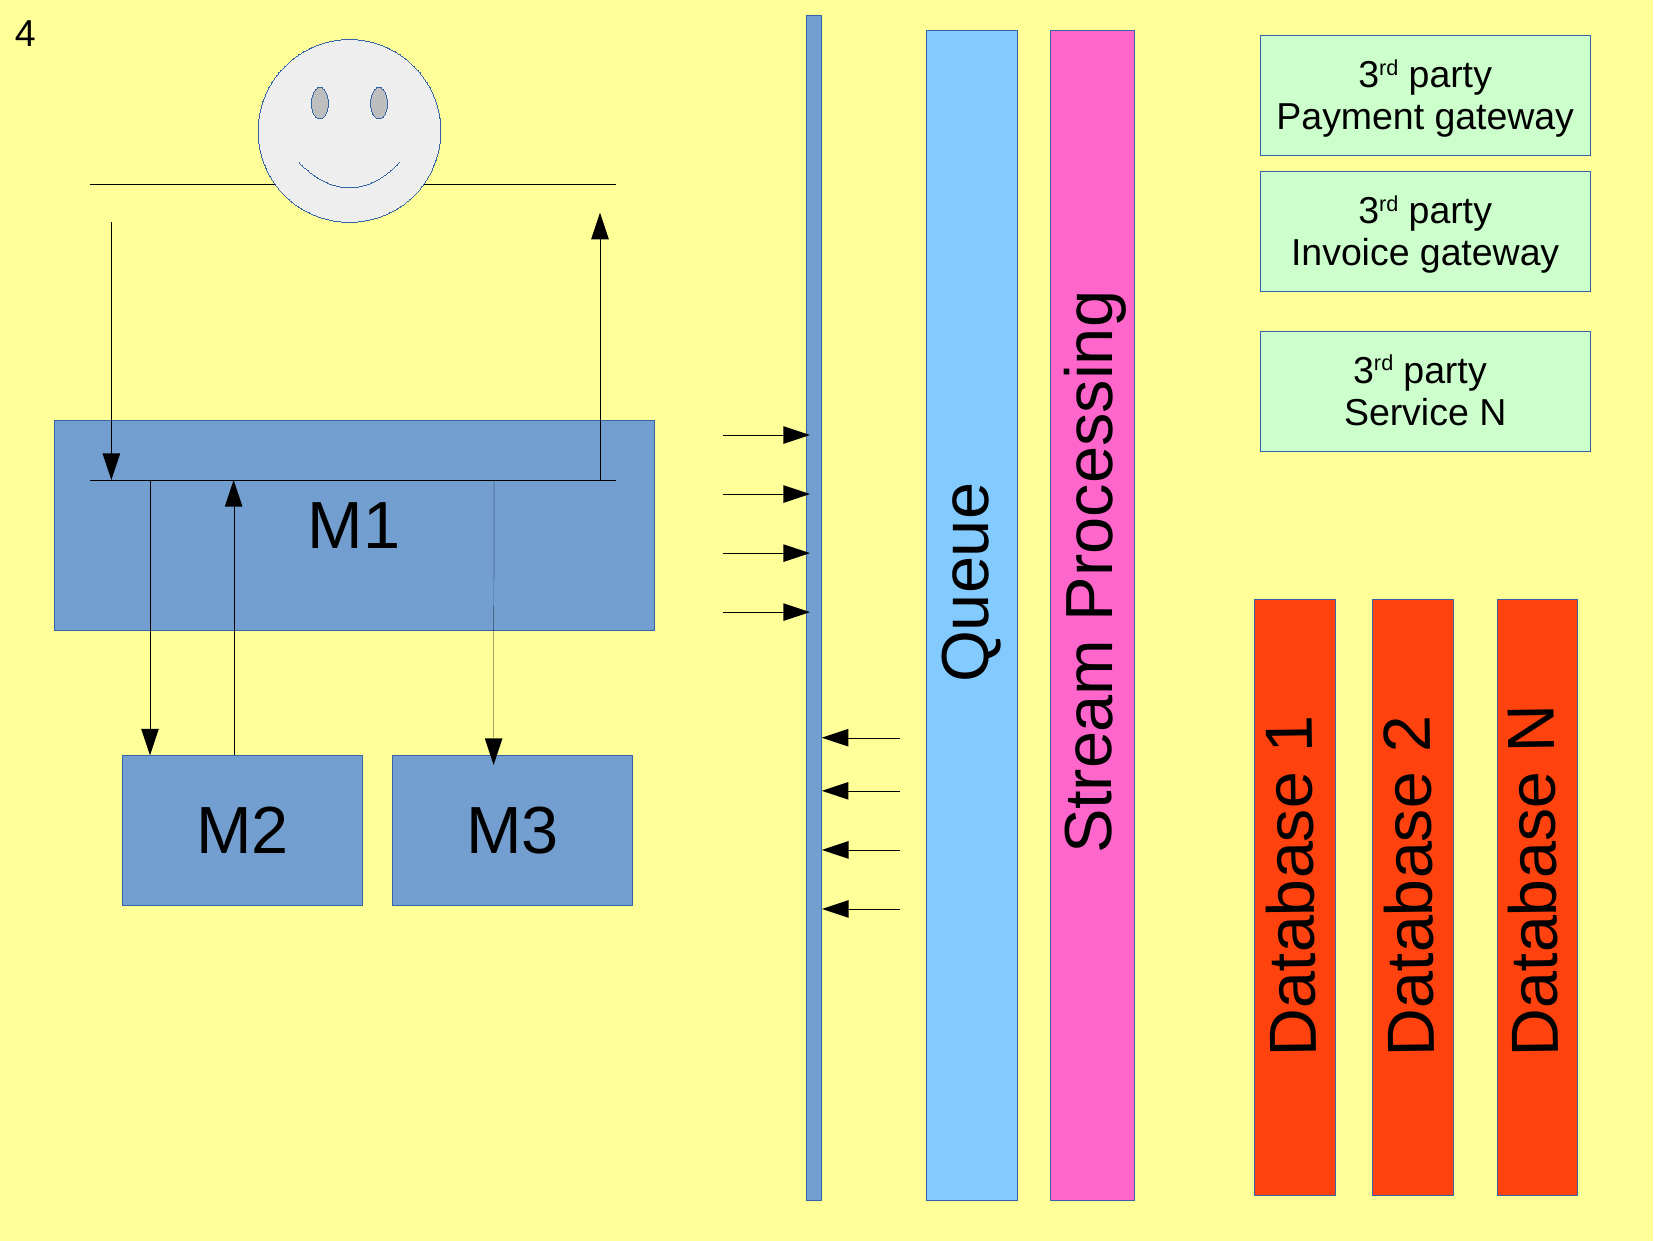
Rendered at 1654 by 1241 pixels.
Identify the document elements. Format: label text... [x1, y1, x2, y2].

text_box [1372, 1072, 1454, 1196]
text_box [1254, 1072, 1336, 1196]
text_box [806, 15, 822, 1201]
text_box Database 1 [1240, 538, 1342, 1073]
text_box M3 [392, 755, 633, 906]
text_box 3rd party Payment gateway [1260, 35, 1591, 156]
text_box [1497, 1072, 1578, 1196]
text_box <number> [0, 5, 658, 76]
text_box Queue [920, 427, 1012, 698]
text_box Stream Processing [1044, 215, 1136, 869]
text_box [1050, 30, 1135, 215]
text_box [258, 39, 441, 223]
text_box [1050, 869, 1135, 1201]
text_box M1 [494, 420, 655, 631]
text_box M1 [112, 420, 600, 480]
text_box M1 [151, 481, 234, 631]
text_box [926, 30, 1018, 1201]
text_box M1 [54, 420, 150, 631]
text_box Database N [1483, 538, 1584, 1073]
text_box M1 [235, 481, 493, 631]
text_box 3rd party Invoice gateway [1260, 171, 1591, 292]
text_box M2 [122, 755, 363, 906]
text_box 3rd party Service N [1260, 331, 1591, 452]
text_box Database 2 [1359, 538, 1460, 1073]
